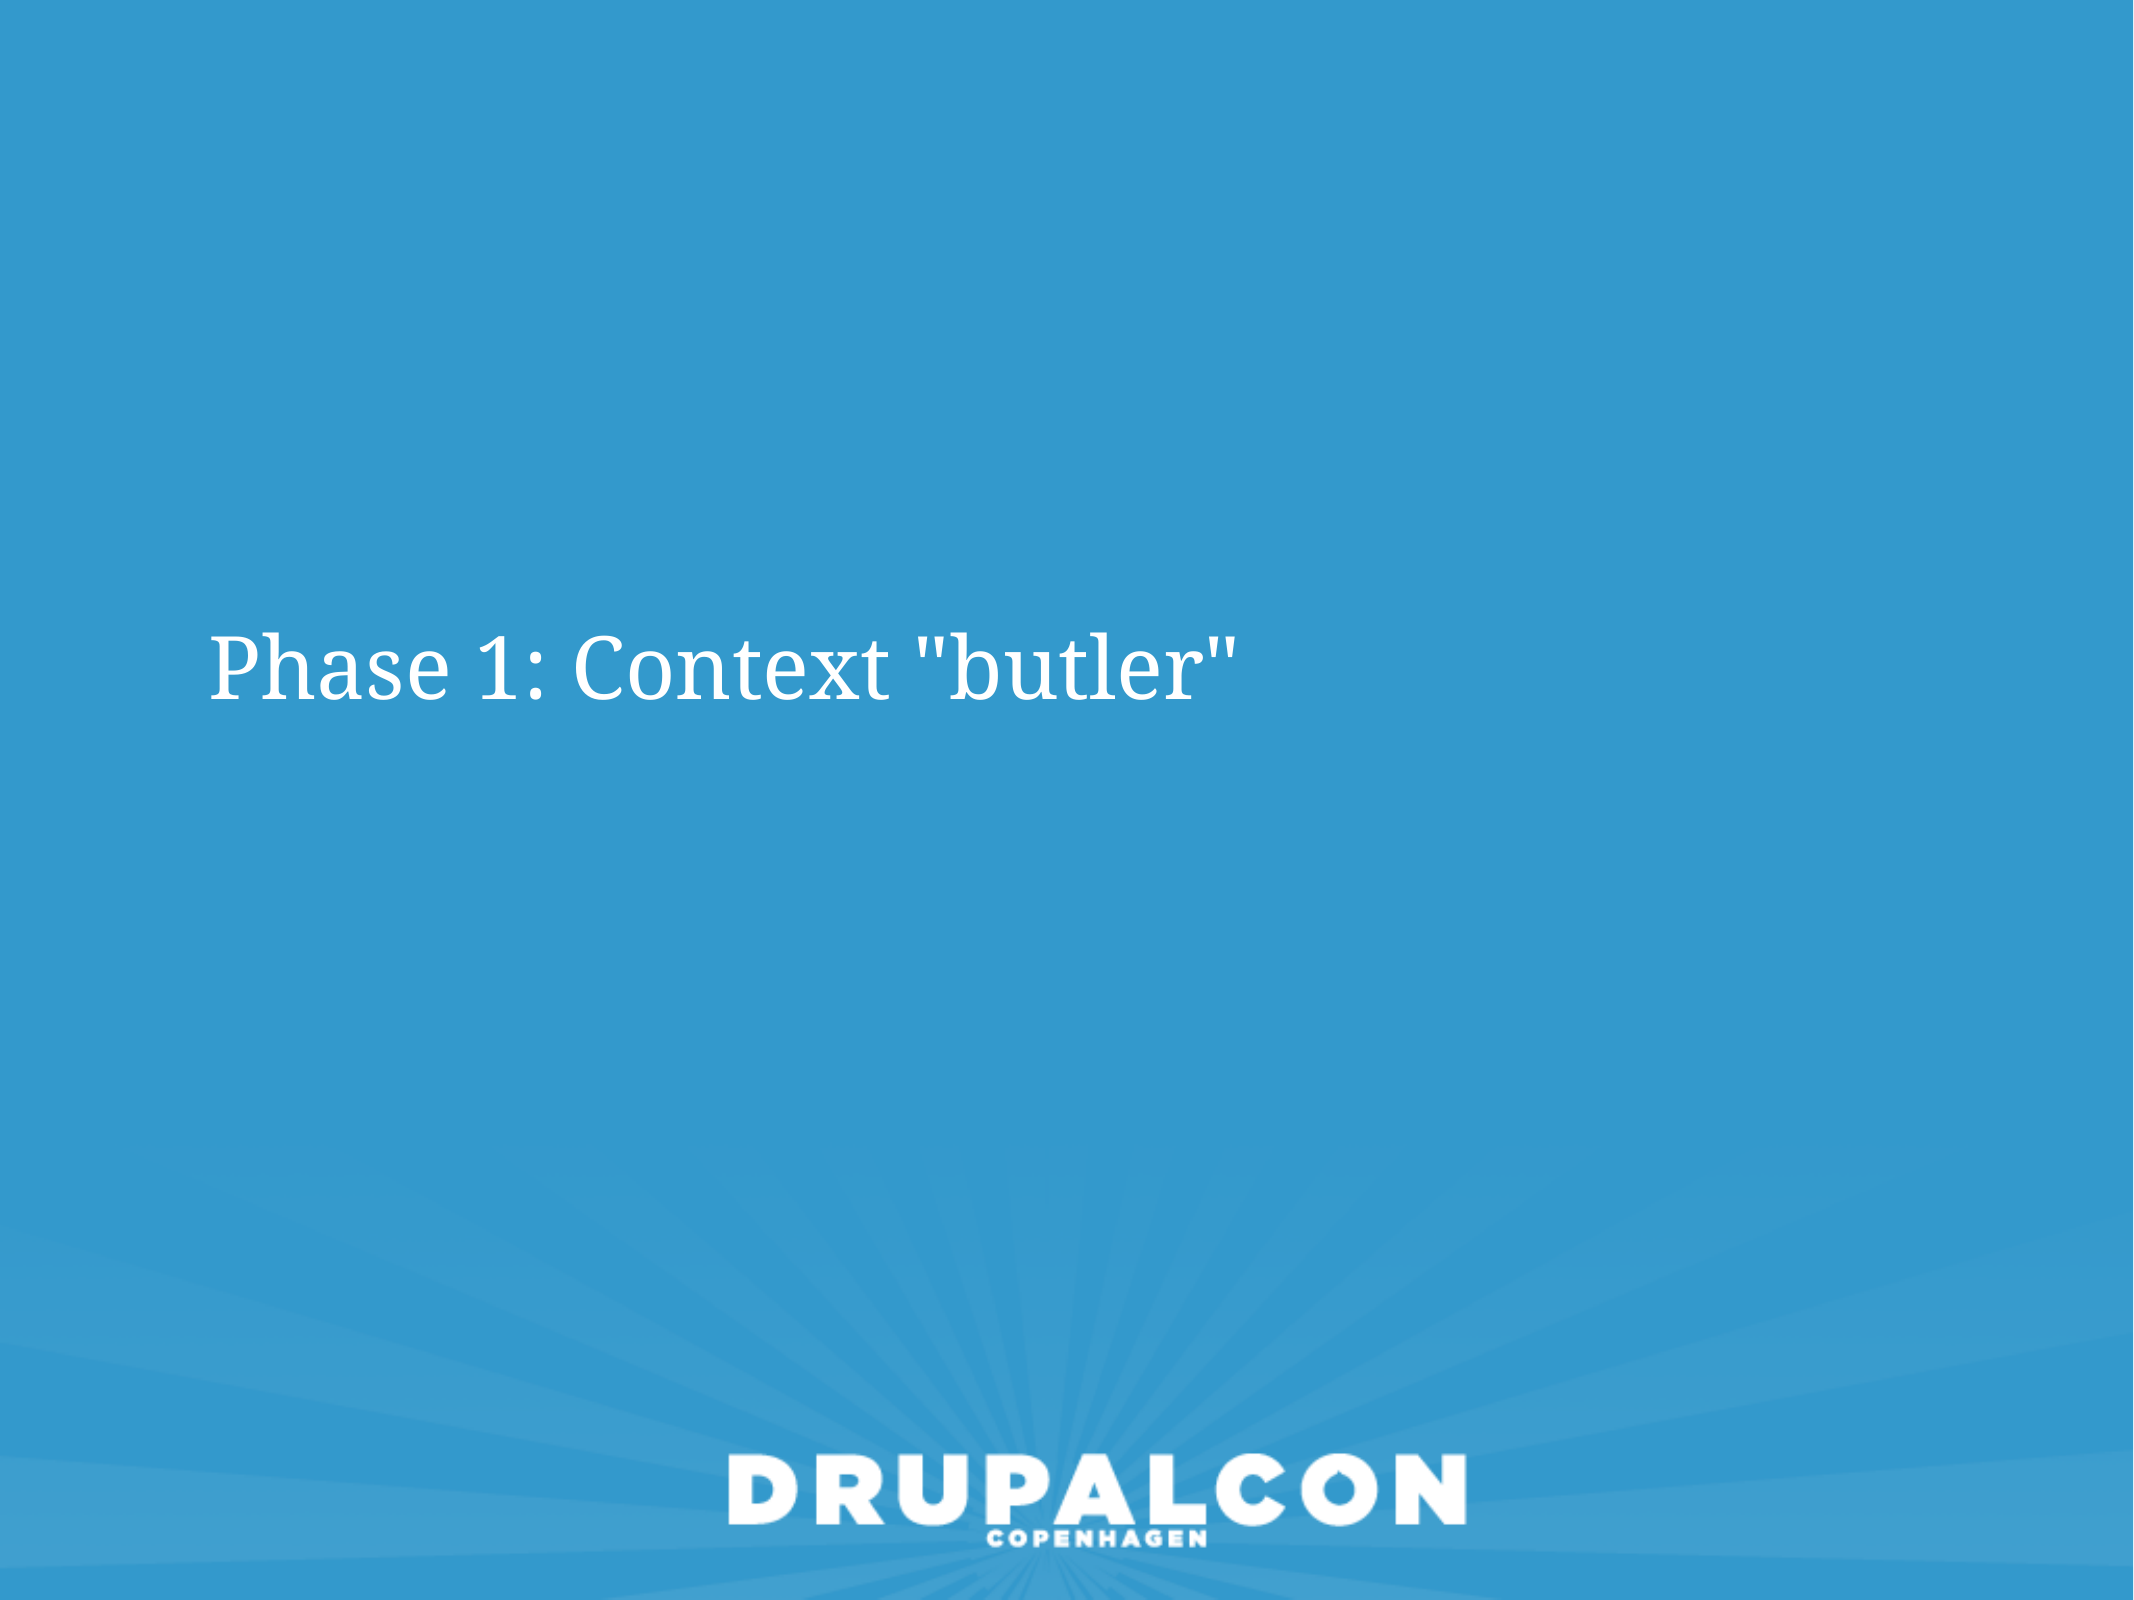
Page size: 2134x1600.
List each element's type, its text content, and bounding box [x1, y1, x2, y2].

subtitle Phase 1: Context "butler" [208, 30, 1925, 1300]
picture [0, 0, 2134, 1600]
